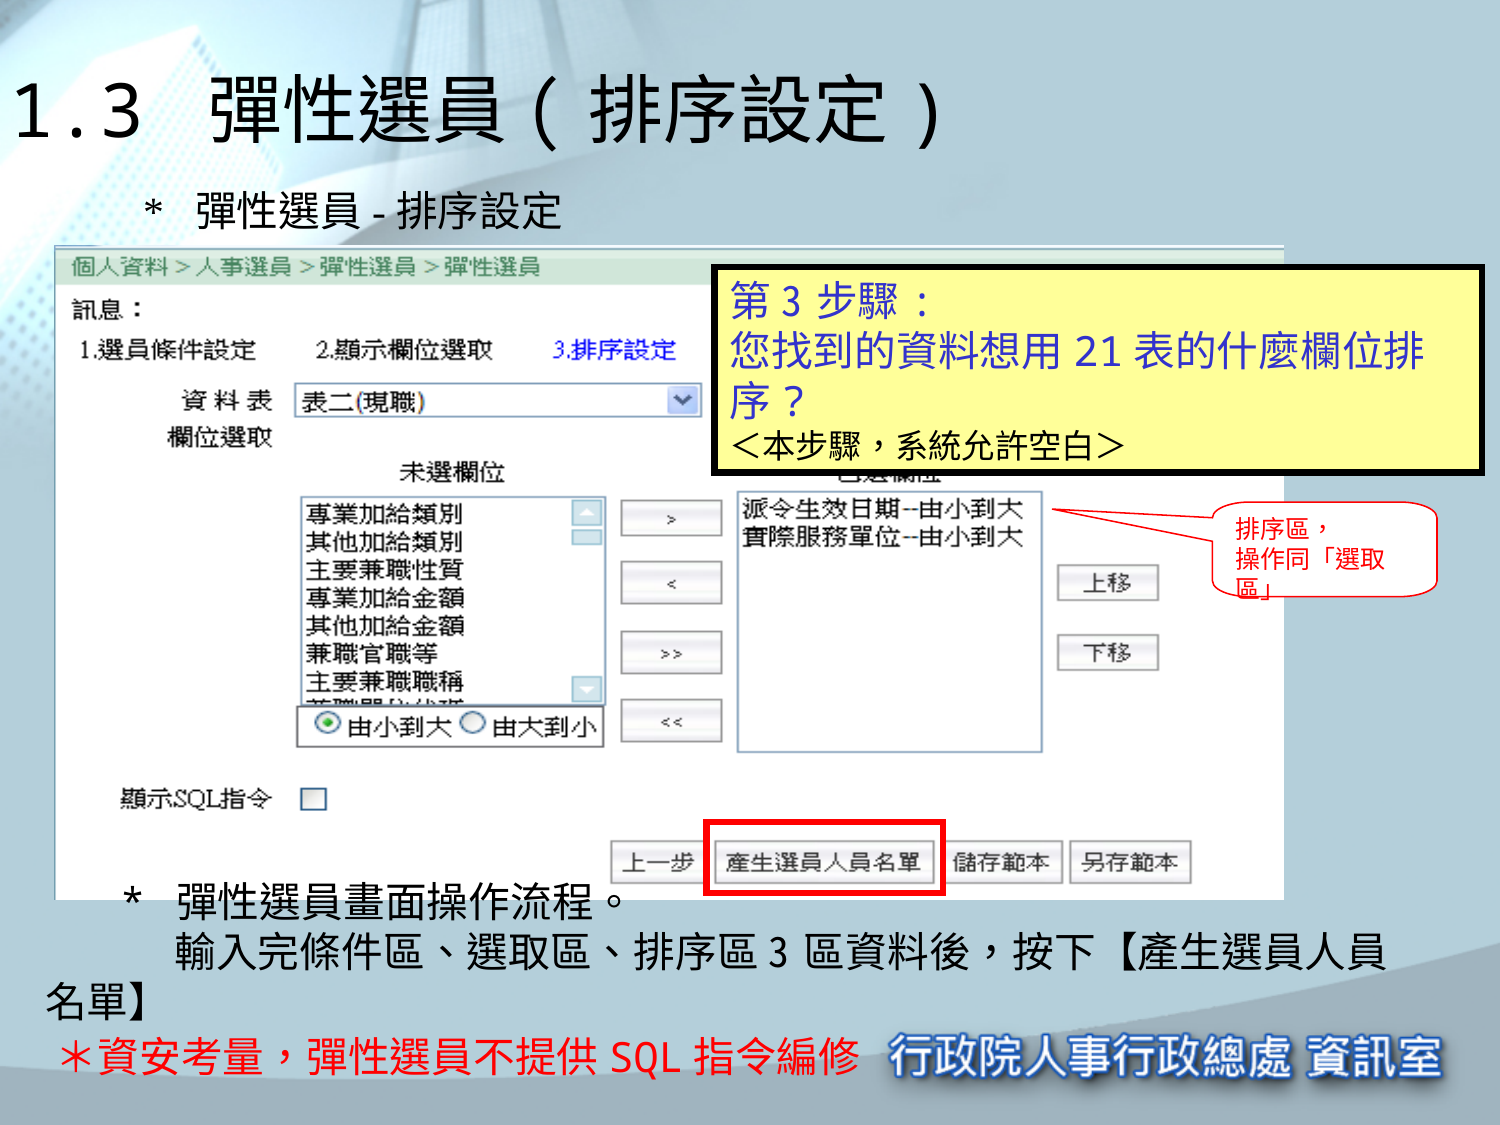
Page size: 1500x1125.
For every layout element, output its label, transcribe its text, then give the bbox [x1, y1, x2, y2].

text_box ＊資安考量，彈性選員不提供SQL指令編修 [41, 1023, 880, 1089]
picture [0, 0, 1500, 1125]
list * 彈性選員-排序設定 [53, 177, 1329, 308]
text_box * 彈性選員畫面操作流程。 輸入完條件區、選取區、排序區3區資料後，按下【產生選員人員名單】 [30, 892, 1442, 1009]
text_box 1.3 彈性選員(排序設定) [0, 54, 967, 161]
text_box 排序區， 操作同「選取區」 [1052, 502, 1437, 597]
text_box 第3步驟: 您找到的資料想用21表的什麼欄位排序? ＜本步驟，系統允許空白＞ [714, 267, 1483, 473]
